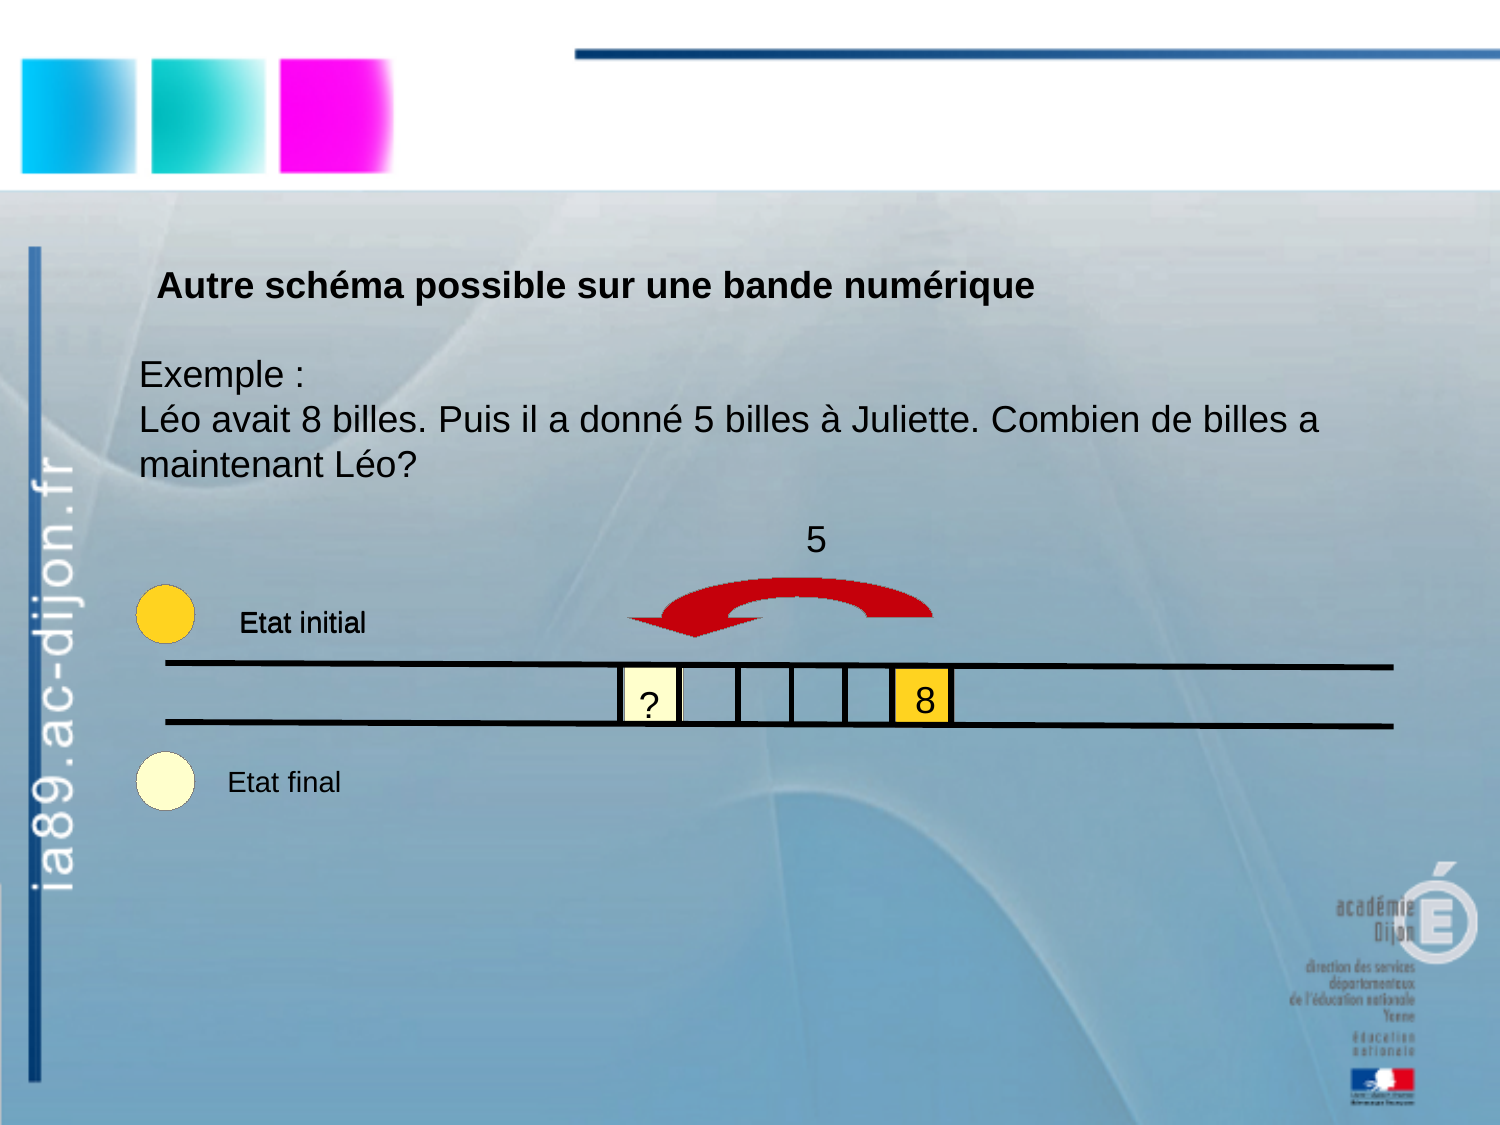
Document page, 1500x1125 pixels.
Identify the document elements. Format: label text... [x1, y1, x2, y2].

text_box Etat initial [224, 596, 449, 647]
text_box ? [624, 673, 675, 734]
text_box [135, 584, 196, 644]
picture [0, 0, 1500, 1125]
text_box Exemple : Léo avait 8 billes. Puis il a donné 5 billes à Juliette. Combien de billes a maintenant Léo? [124, 342, 1412, 493]
text_box [624, 668, 676, 720]
text_box Autre schéma possible sur une bande numérique [141, 253, 1382, 314]
text_box Etat final [212, 755, 438, 806]
text_box 5 [791, 507, 875, 567]
text_box 8 [895, 669, 948, 721]
text_box [627, 577, 934, 638]
text_box [135, 751, 196, 811]
